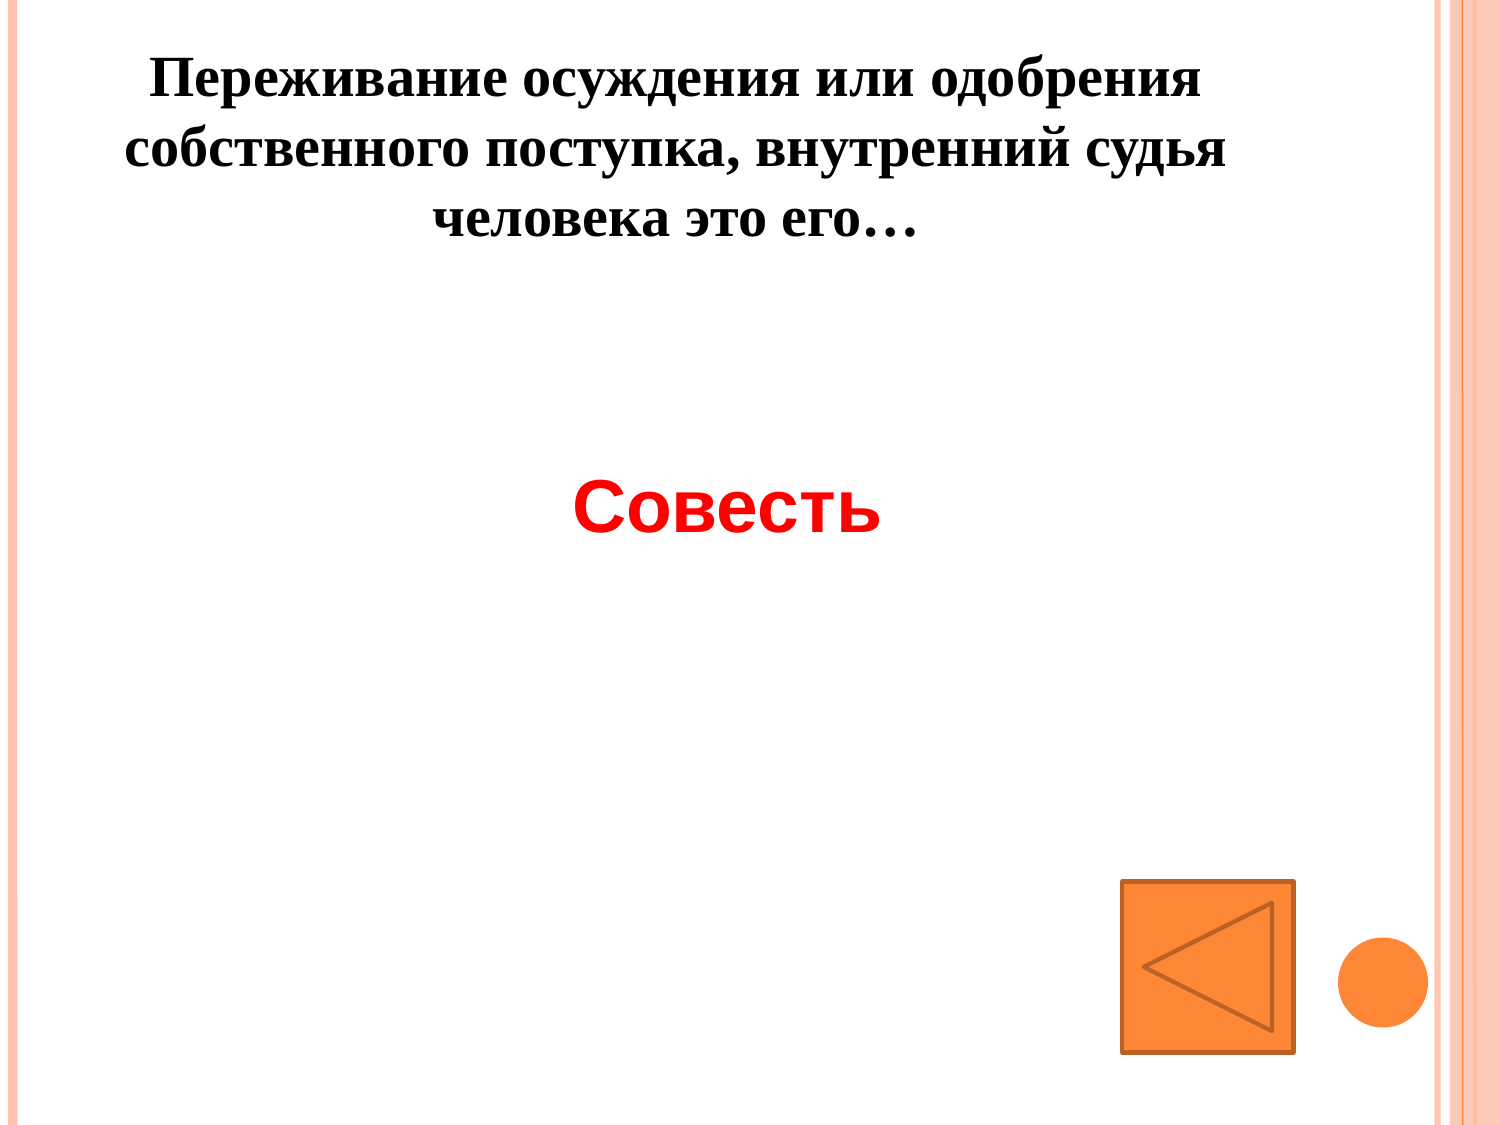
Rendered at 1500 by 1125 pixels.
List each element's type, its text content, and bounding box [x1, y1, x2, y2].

text_box [1122, 881, 1294, 1053]
text_box Переживание осуждения или одобрения собственного поступка, внутренний судья человека это его… [23, 31, 1329, 256]
text_box Совесть [437, 450, 1017, 557]
